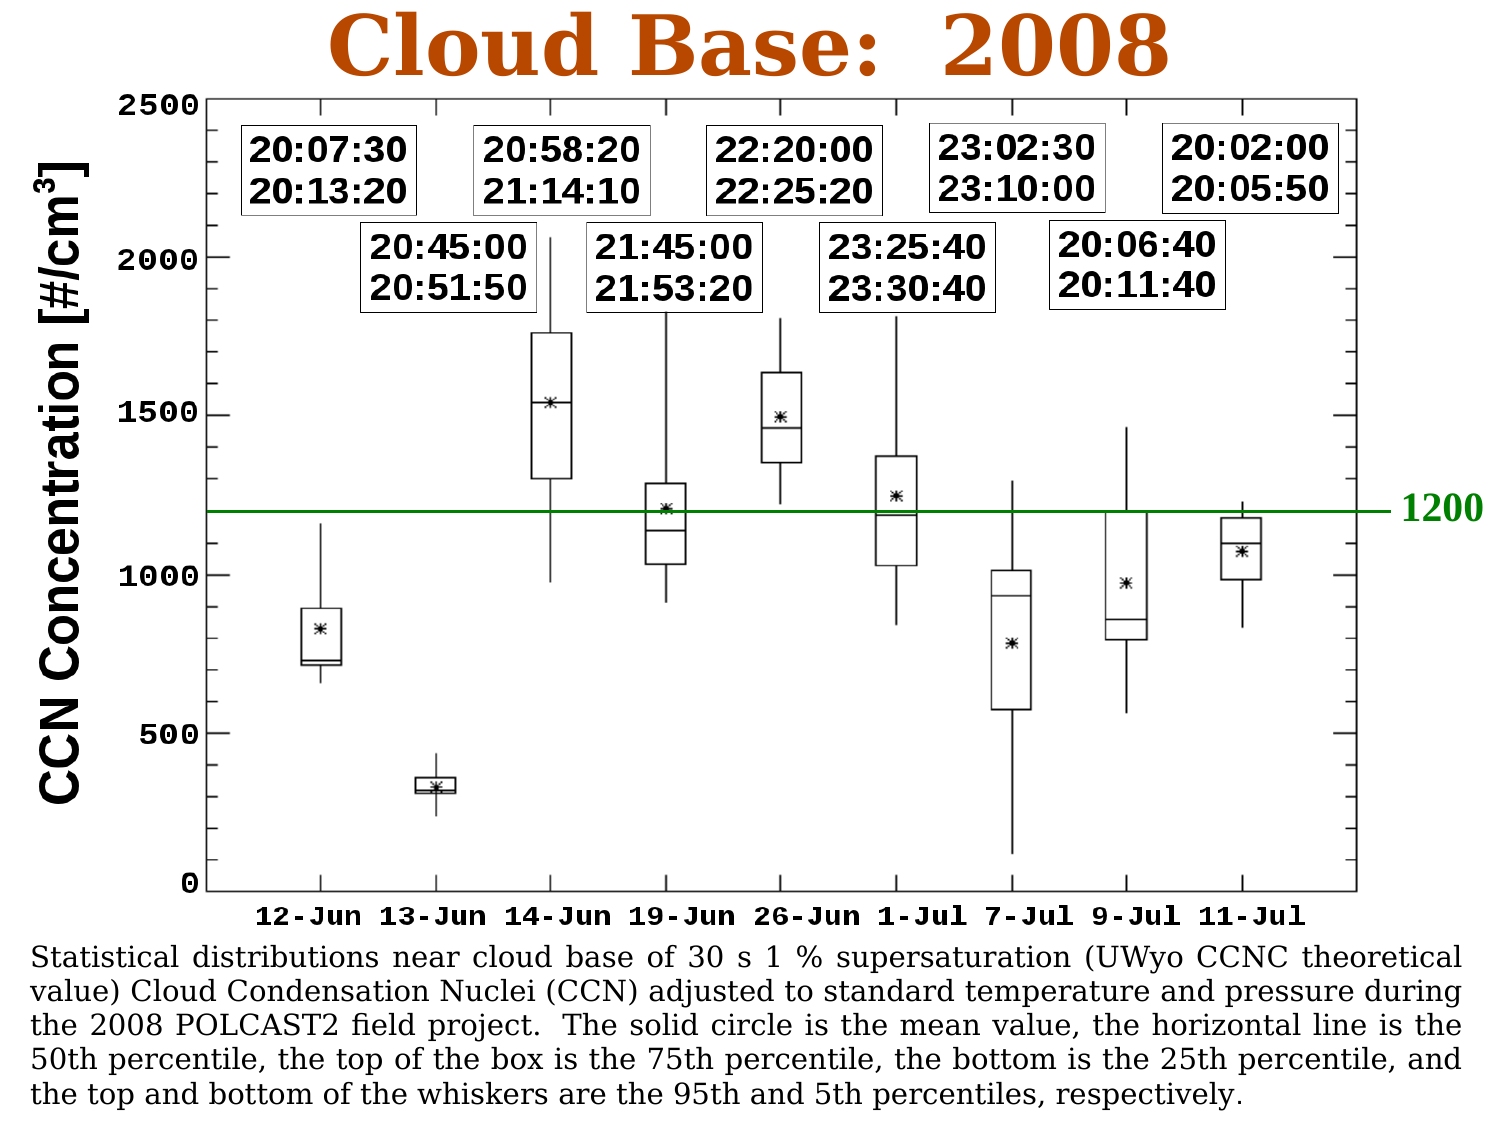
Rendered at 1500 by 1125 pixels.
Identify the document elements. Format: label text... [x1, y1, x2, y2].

text_box Statistical distributions near cloud base of 30 s 1 % supersaturation (UWyo CCNC theoretical value) Cloud Condensation Nuclei (CCN) adjusted to standard temperature and pressure during the 2008 POLCAST2 field project. The solid circle is the mean value, the horizontal line is the 50th percentile, the top of the box is the 75th percentile, the bottom is the 25th percentile, and the top and bottom of the whiskers are the 95th and 5th percentiles, respectively. [15, 932, 1479, 1119]
text_box 1200 [1385, 477, 1500, 541]
picture [5, 98, 1384, 958]
title Cloud Base: 2008 [2, 0, 1499, 98]
